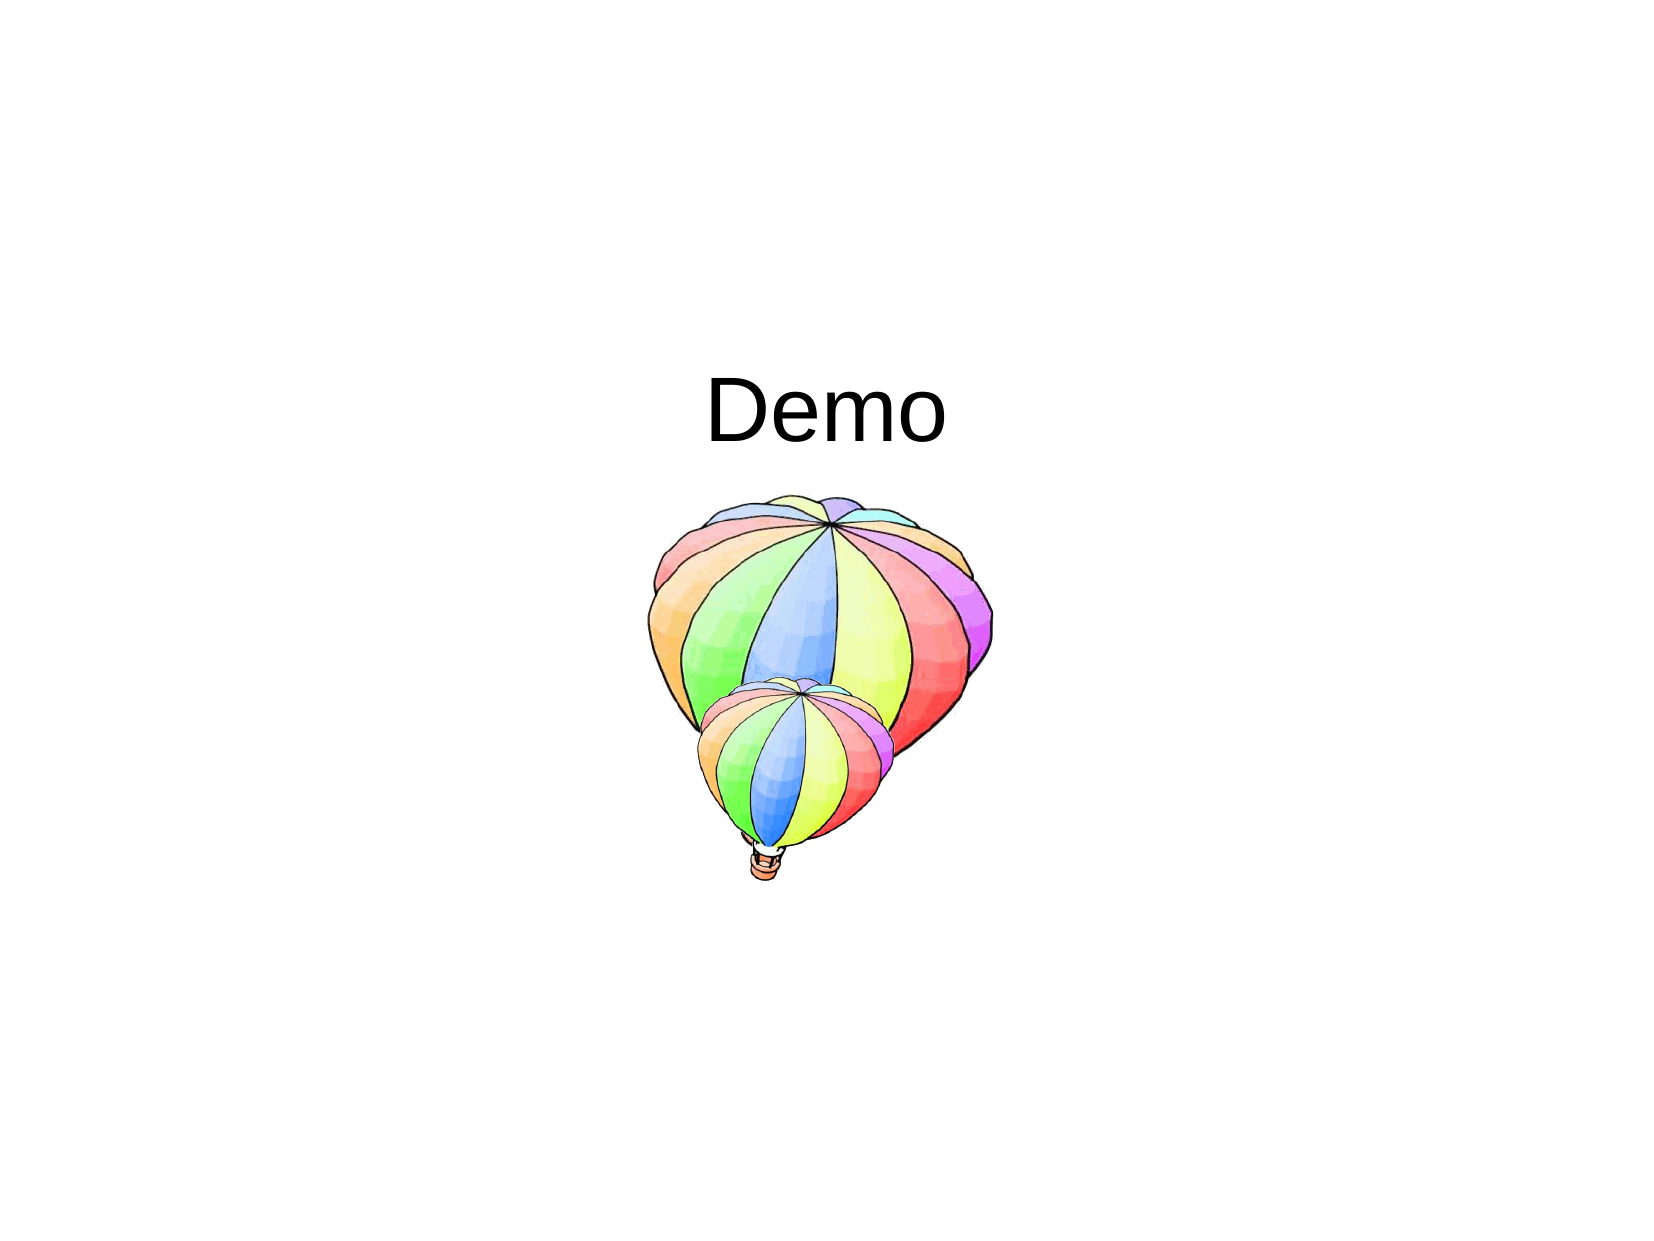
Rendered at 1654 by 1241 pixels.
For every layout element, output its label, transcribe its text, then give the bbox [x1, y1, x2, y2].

picture [646, 492, 994, 882]
text_box Demo [143, 351, 1511, 469]
